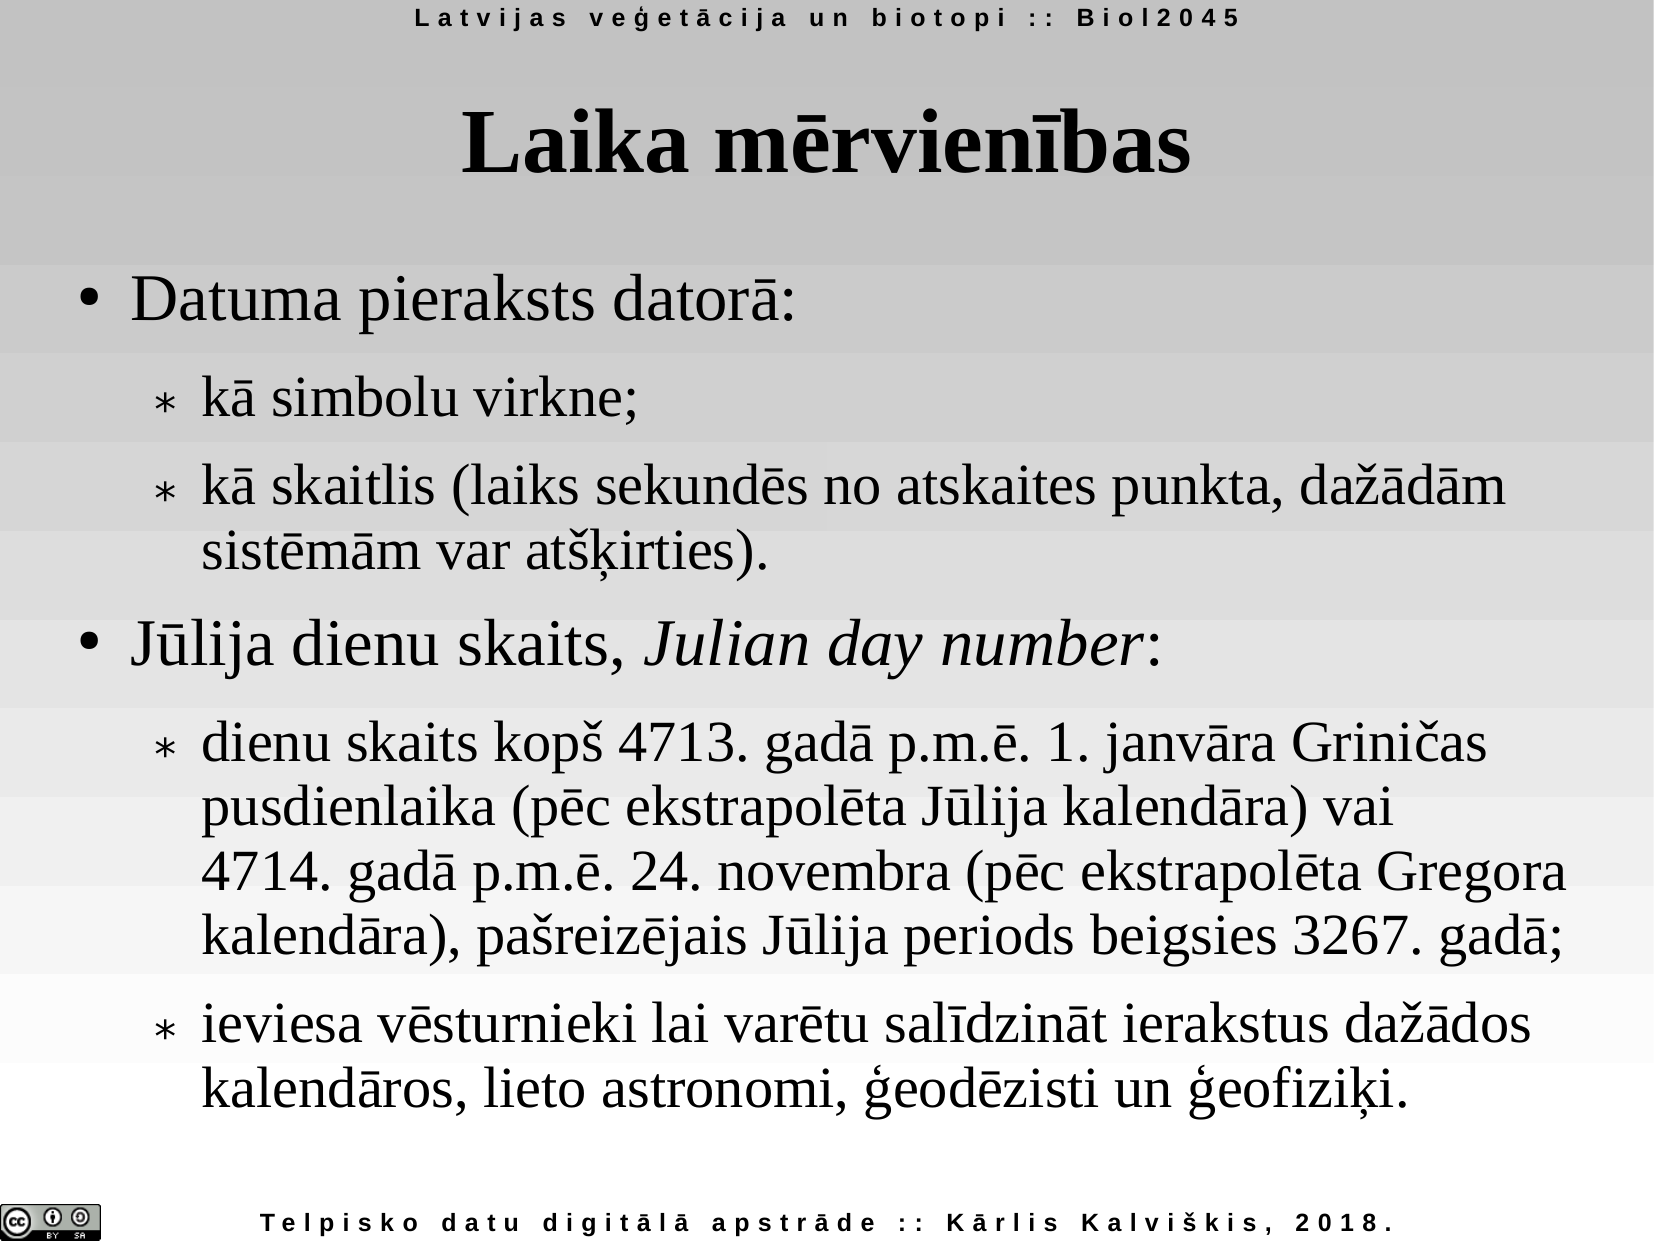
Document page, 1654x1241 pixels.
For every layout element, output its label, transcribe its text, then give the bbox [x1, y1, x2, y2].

picture [0, 0, 1654, 1241]
title Laika mērvienības [59, 37, 1596, 246]
list Datuma pieraksts datorā: kā simbolu virkne; kā skaitlis (laiks sekundēs no atskaites punkta, dažādām sistēmām var atšķirties). Jūlija dienu skaits, Julian day number: dienu skaits kopš 4713. gadā p.m.ē. 1. janvāra Griničas pusdienlaika (pēc ekstrapolēta Jūlija kalendāra) vai 4714. gadā p.m.ē. 24. novembra (pēc ekstrapolēta Gregora kalendāra), pašreizējais Jūlija periods beigsies 3267. gadā; ieviesa vēsturnieki lai varētu salīdzināt ierakstus dažādos kalendāros, lieto astronomi, ģeodēzisti un ģeofiziķi. [59, 261, 1596, 1175]
